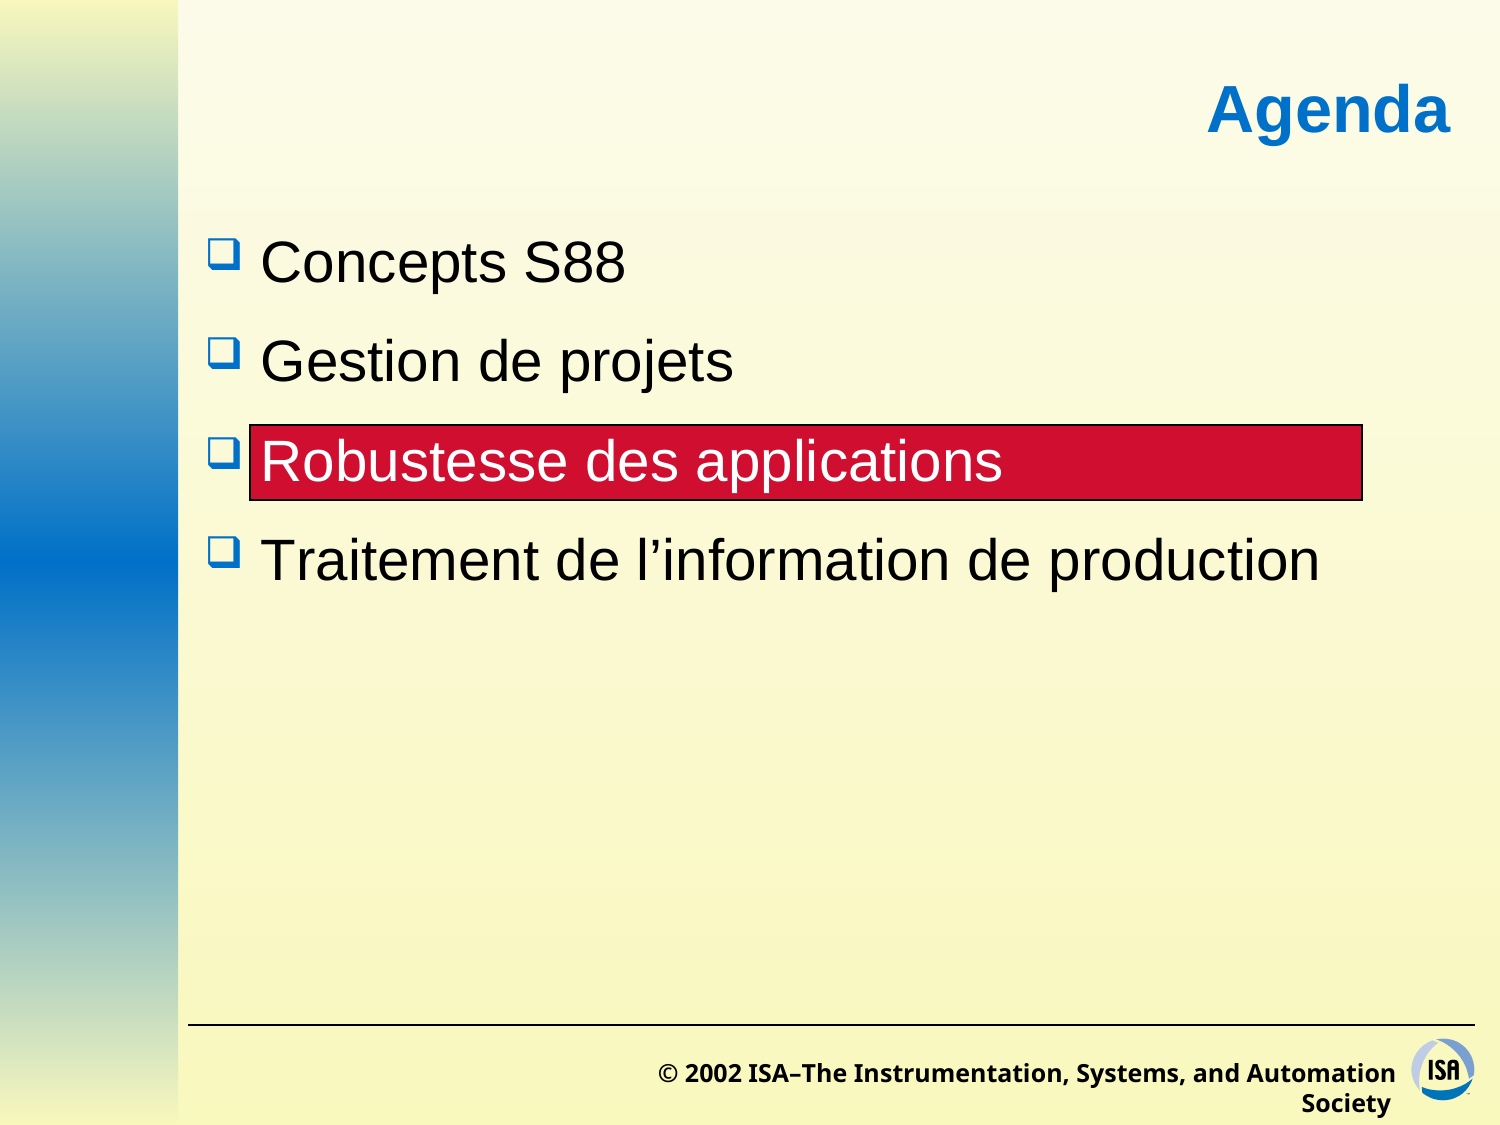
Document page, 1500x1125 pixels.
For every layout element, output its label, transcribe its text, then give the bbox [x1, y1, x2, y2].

picture [1410, 1037, 1476, 1102]
list Concepts S88 Gestion de projets Robustesse des applications Traitement de l’information de production [189, 224, 1468, 1000]
title Agenda [24, 12, 1466, 201]
